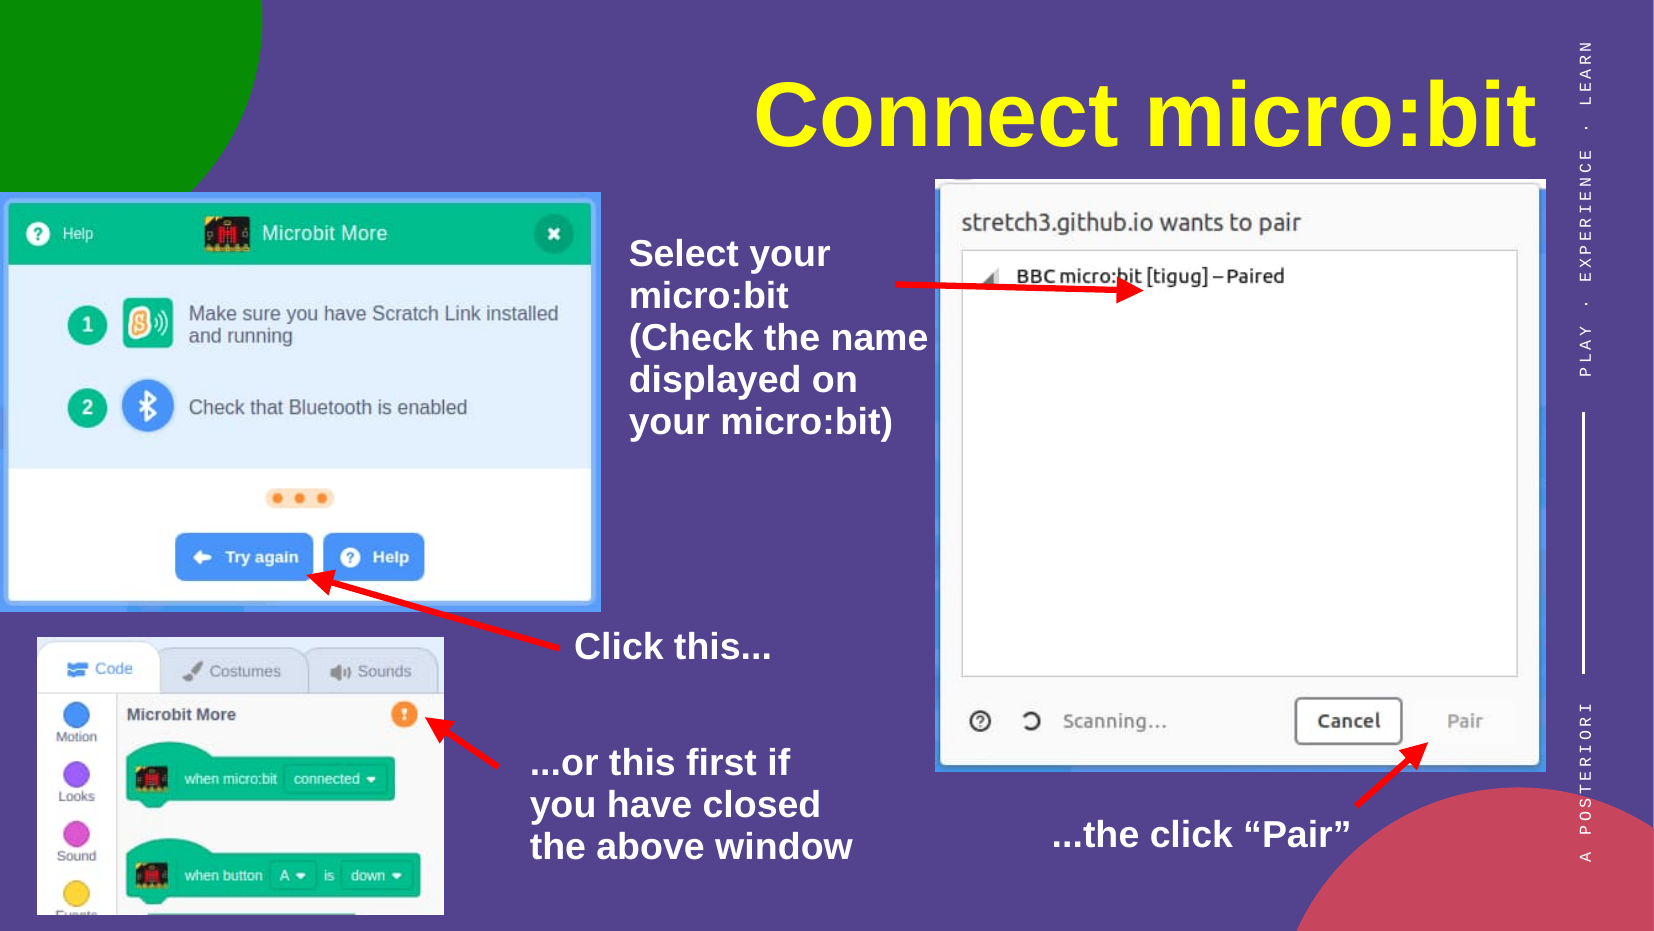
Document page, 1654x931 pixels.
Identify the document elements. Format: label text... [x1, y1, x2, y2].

picture [935, 179, 1546, 772]
title Connect micro:bit [262, 37, 1538, 193]
picture [37, 637, 444, 915]
text_box Click this... [559, 618, 852, 676]
text_box ...the click “Pair” [1036, 805, 1367, 863]
text_box ...or this first if you have closed the above window [514, 733, 869, 875]
picture [0, 192, 601, 612]
text_box Select your micro:bit (Check the name displayed on your micro:bit) [614, 225, 944, 450]
